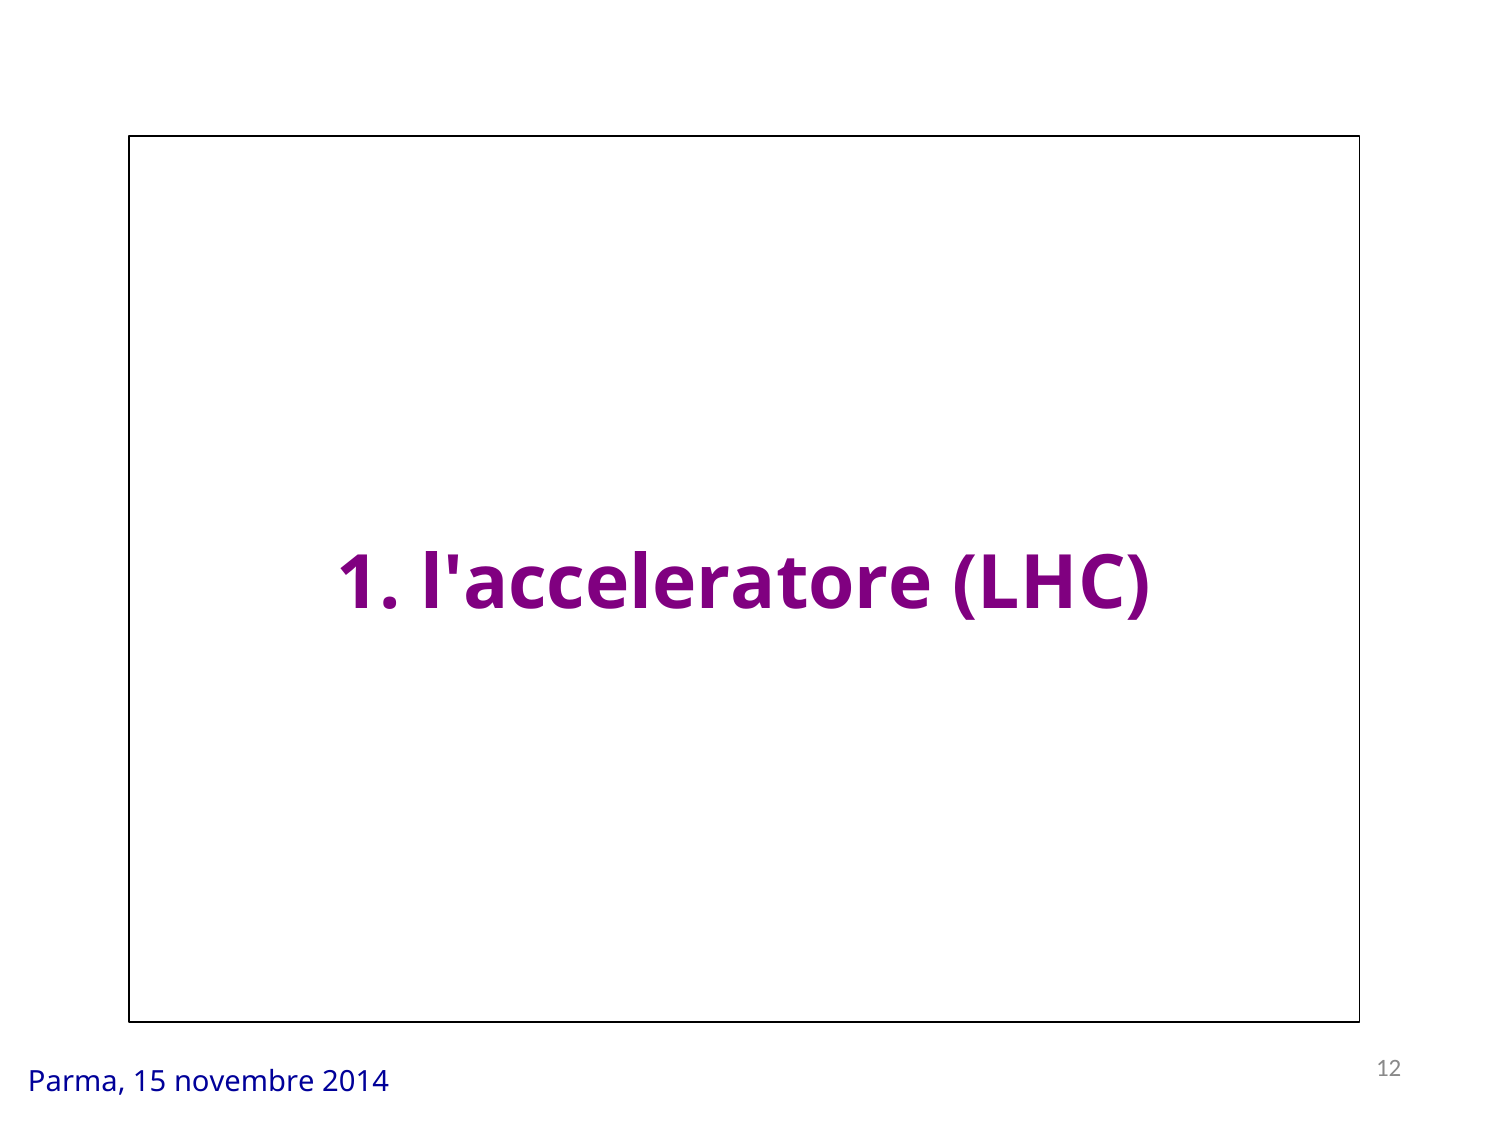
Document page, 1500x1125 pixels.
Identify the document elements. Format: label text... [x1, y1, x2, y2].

text_box 1. l'acceleratore (LHC) [128, 135, 1360, 1022]
text_box <numero> [1074, 1042, 1417, 1095]
